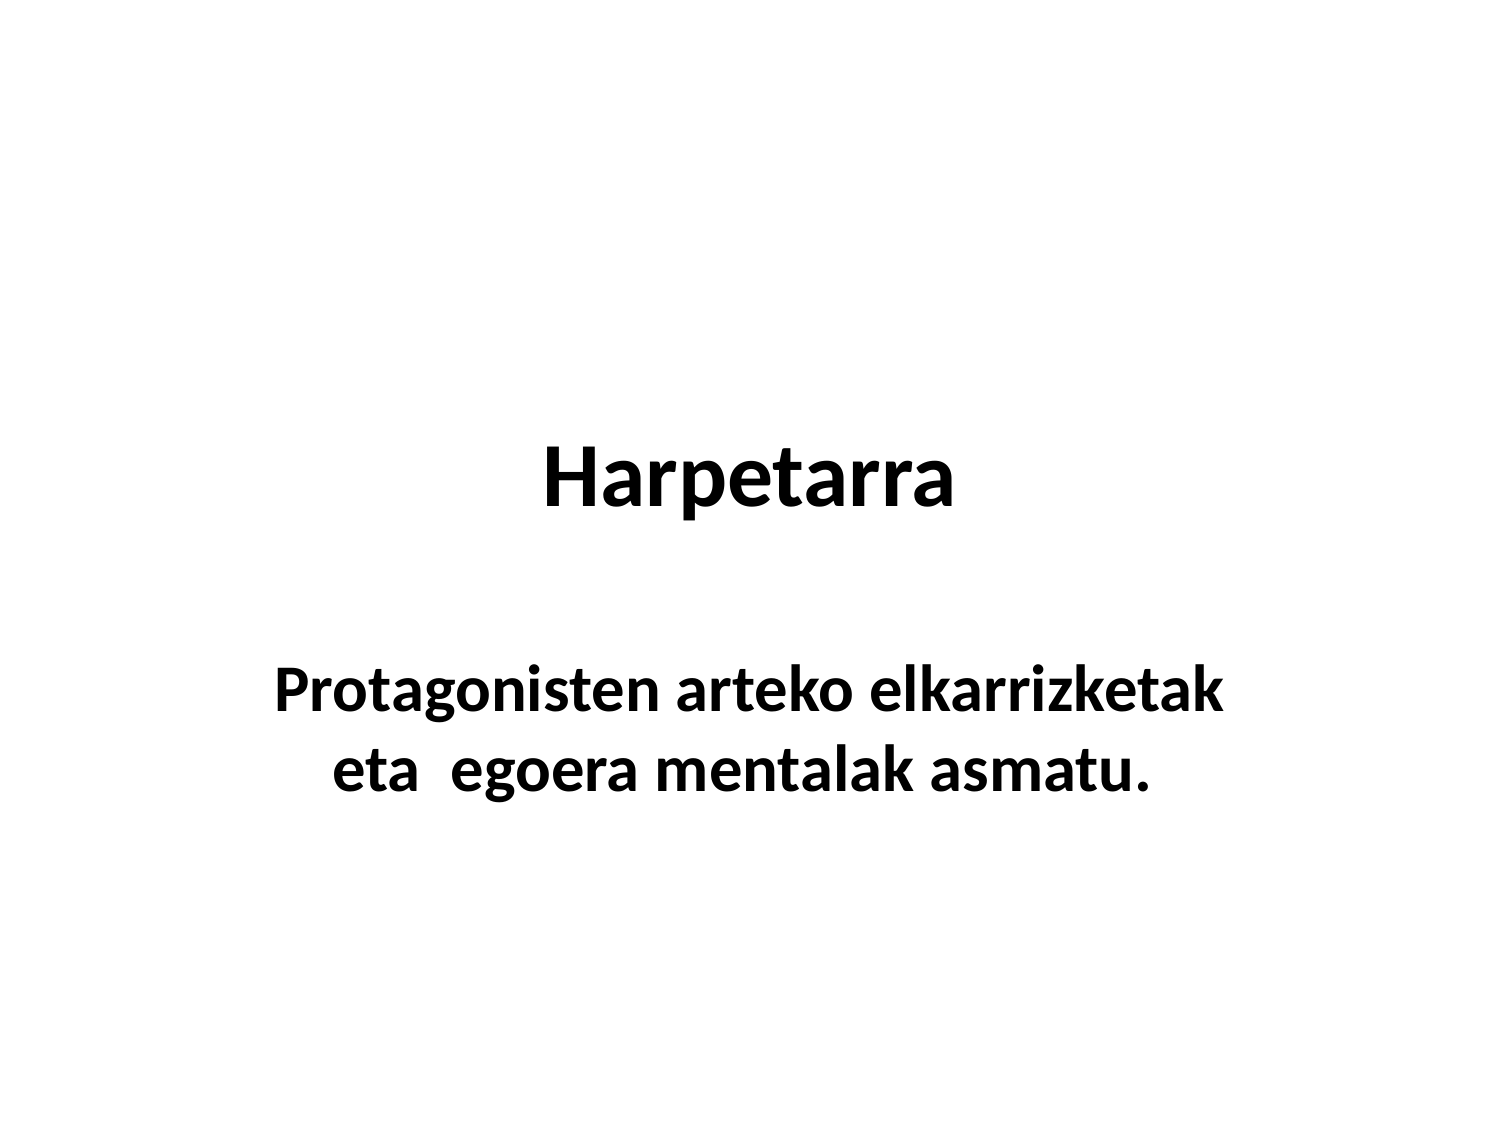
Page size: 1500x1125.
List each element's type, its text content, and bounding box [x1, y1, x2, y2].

subtitle Protagonisten arteko elkarrizketak eta egoera mentalak asmatu. [225, 637, 1275, 925]
title Harpetarra [112, 349, 1388, 591]
